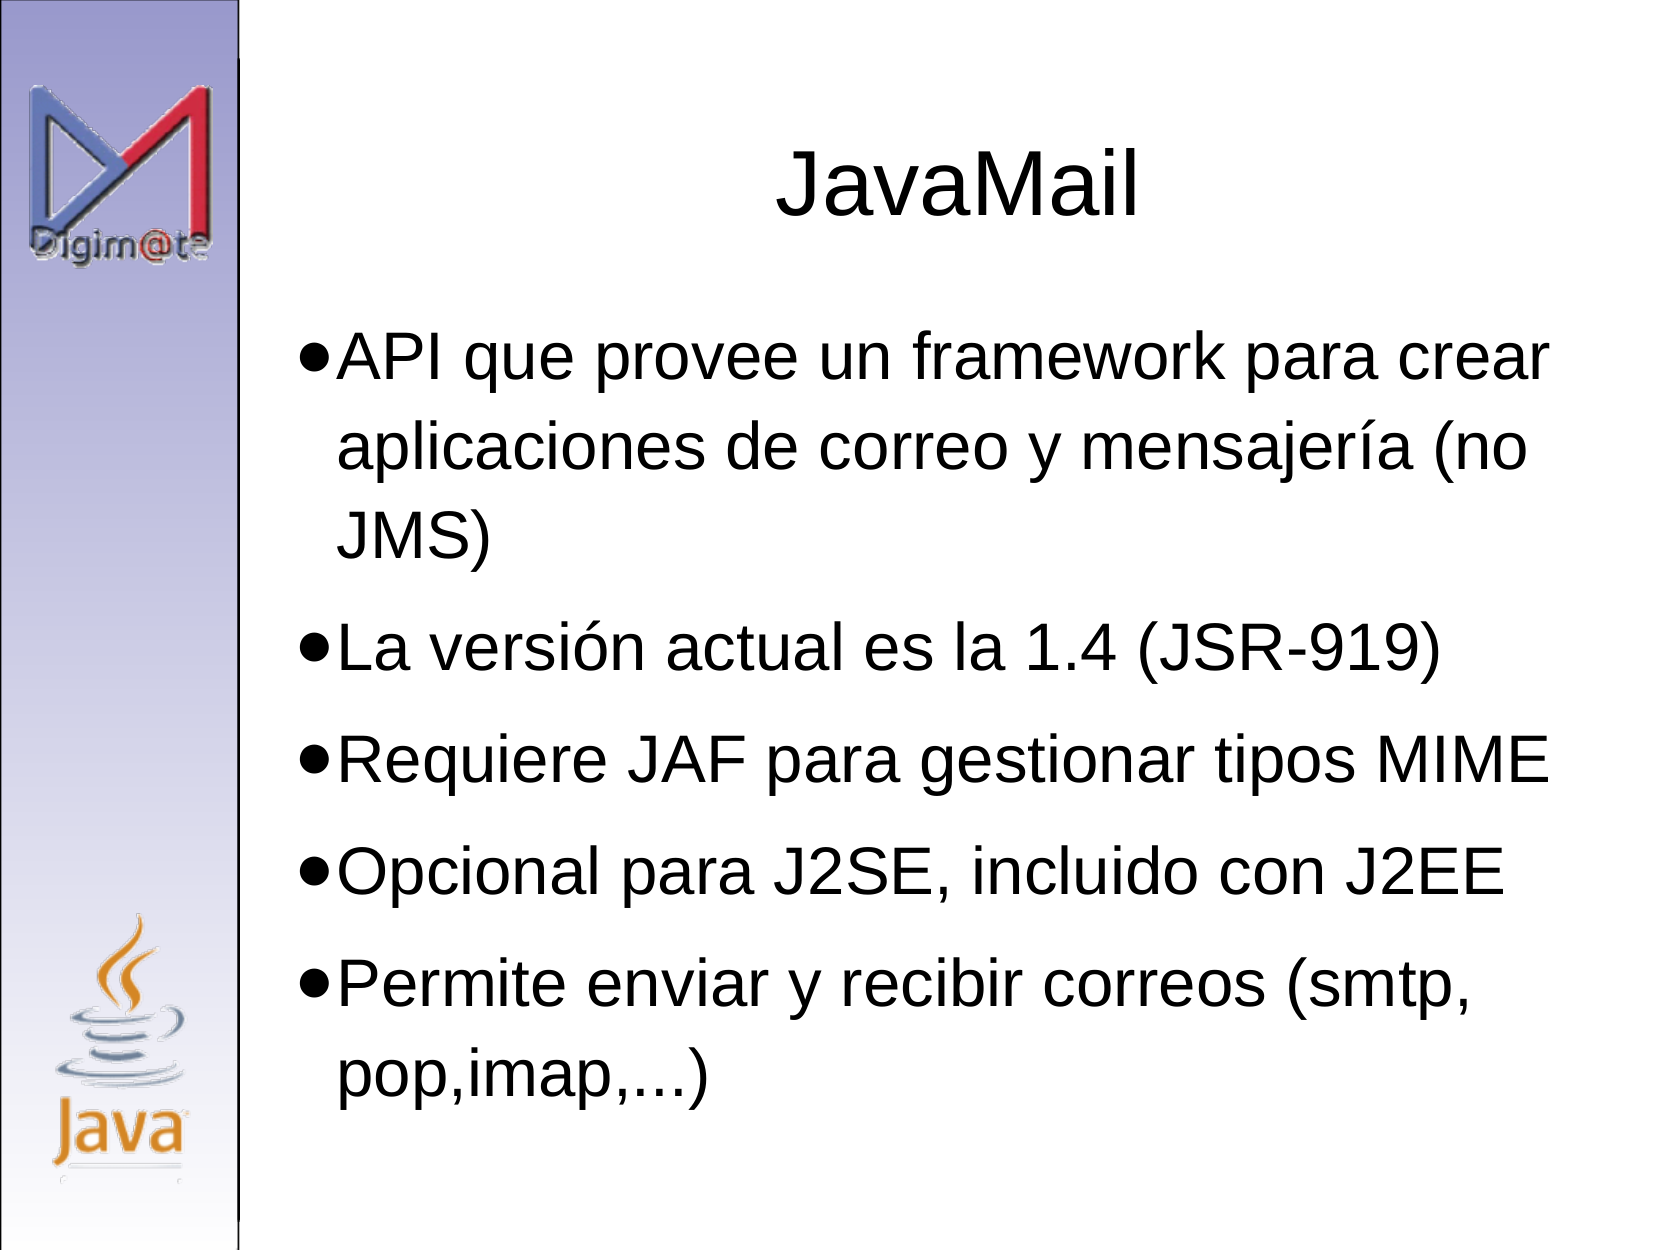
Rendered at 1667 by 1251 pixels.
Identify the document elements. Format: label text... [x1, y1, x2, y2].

title JavaMail [267, 65, 1650, 281]
list API que provee un framework para crear aplicaciones de correo y mensajería (no JMS) La versión actual es la 1.4 (JSR-919) Requiere JAF para gestionar tipos MIME Opcional para J2SE, incluido con J2EE Permite enviar y recibir correos (smtp, pop,imap,...) [267, 297, 1596, 1130]
picture [0, 0, 1667, 1250]
